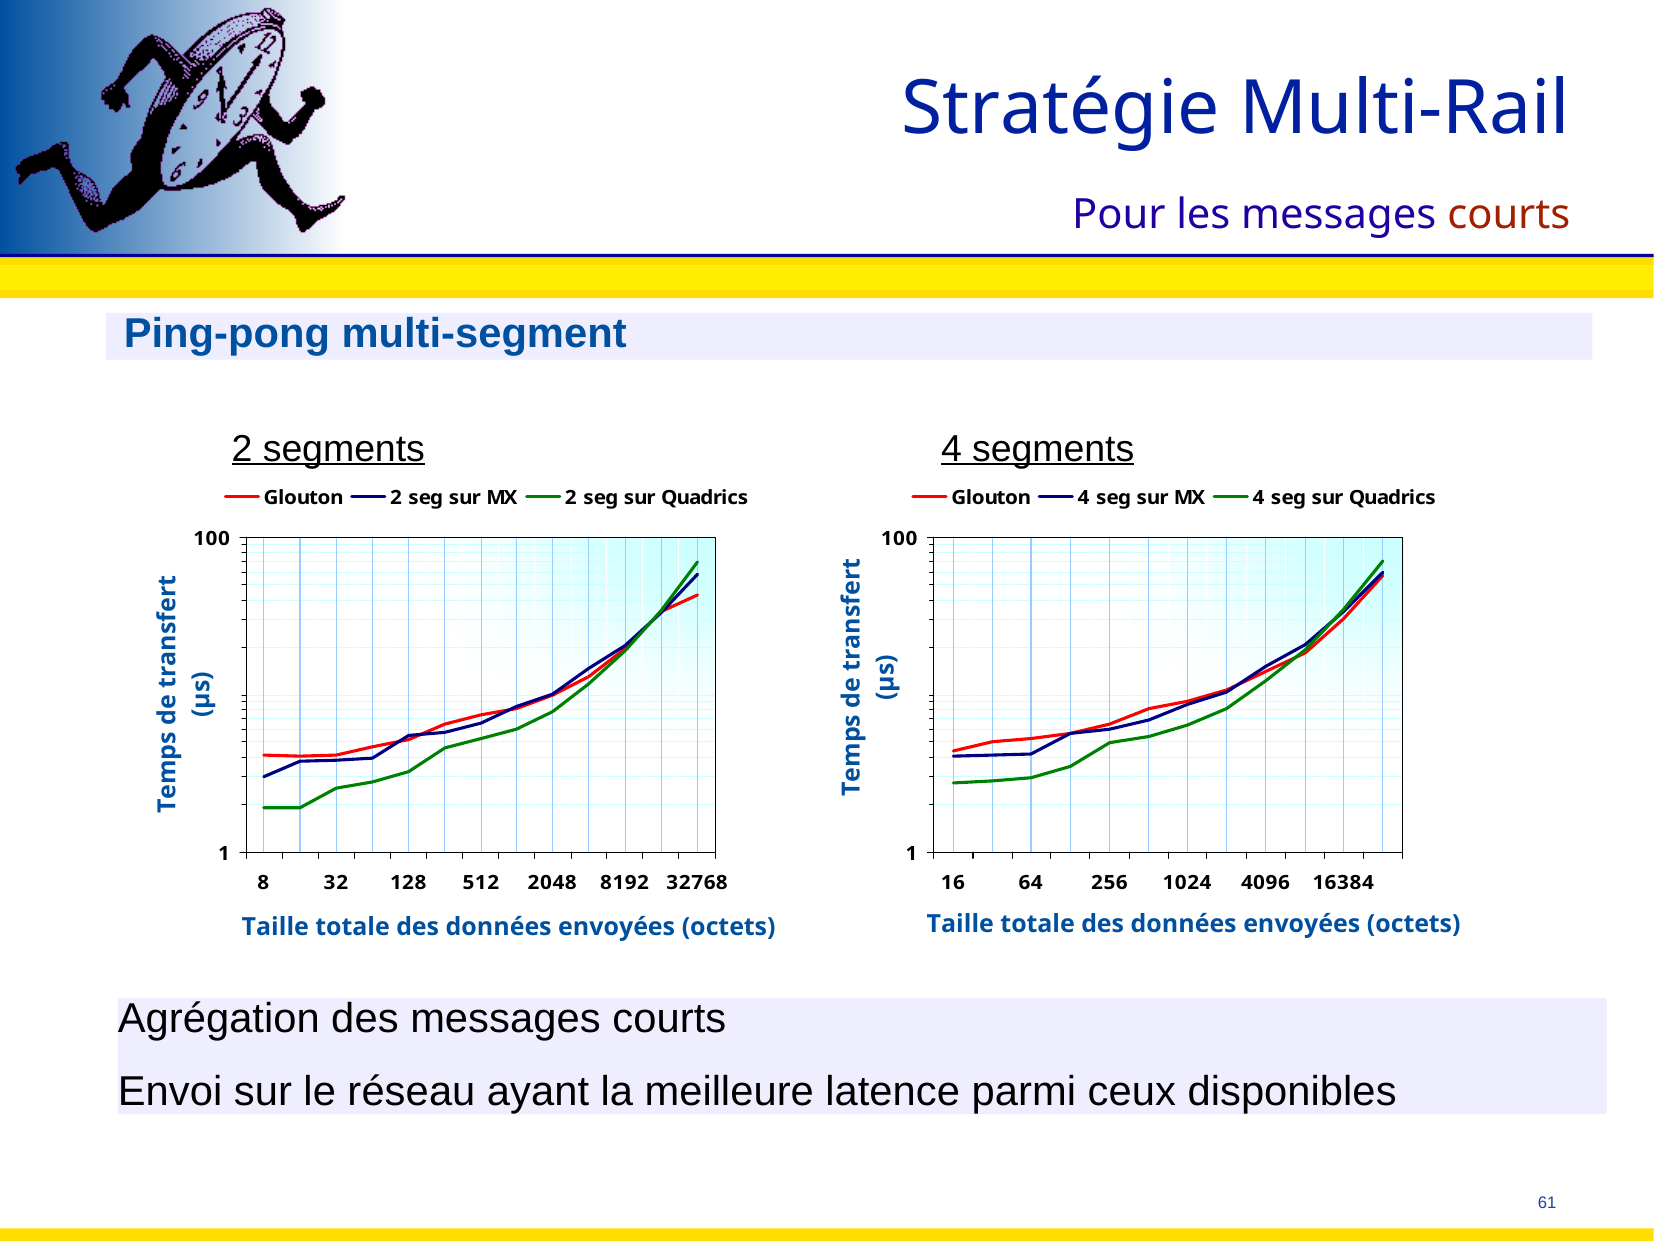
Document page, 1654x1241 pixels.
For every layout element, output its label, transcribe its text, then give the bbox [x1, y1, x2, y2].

title Stratégie Multi-Rail Pour les messages courts [372, 49, 1571, 257]
text_box Agrégation des messages courts Envoi sur le réseau ayant la meilleure latence parmi ceux disponibles [117, 998, 1607, 1115]
list Ping-pong multi-segment [106, 312, 1593, 360]
chart [861, 473, 1524, 916]
chart [173, 473, 837, 916]
text_box Temps de transfert (µs) [140, 541, 205, 848]
text_box 2 segments [216, 419, 441, 477]
text_box Taille totale des données envoyées (octets) [911, 898, 1477, 948]
picture [14, 0, 353, 245]
text_box Taille totale des données envoyées (octets) [226, 900, 792, 950]
text_box 4 segments [926, 419, 1150, 477]
text_box Temps de transfert (µs) [824, 524, 889, 831]
